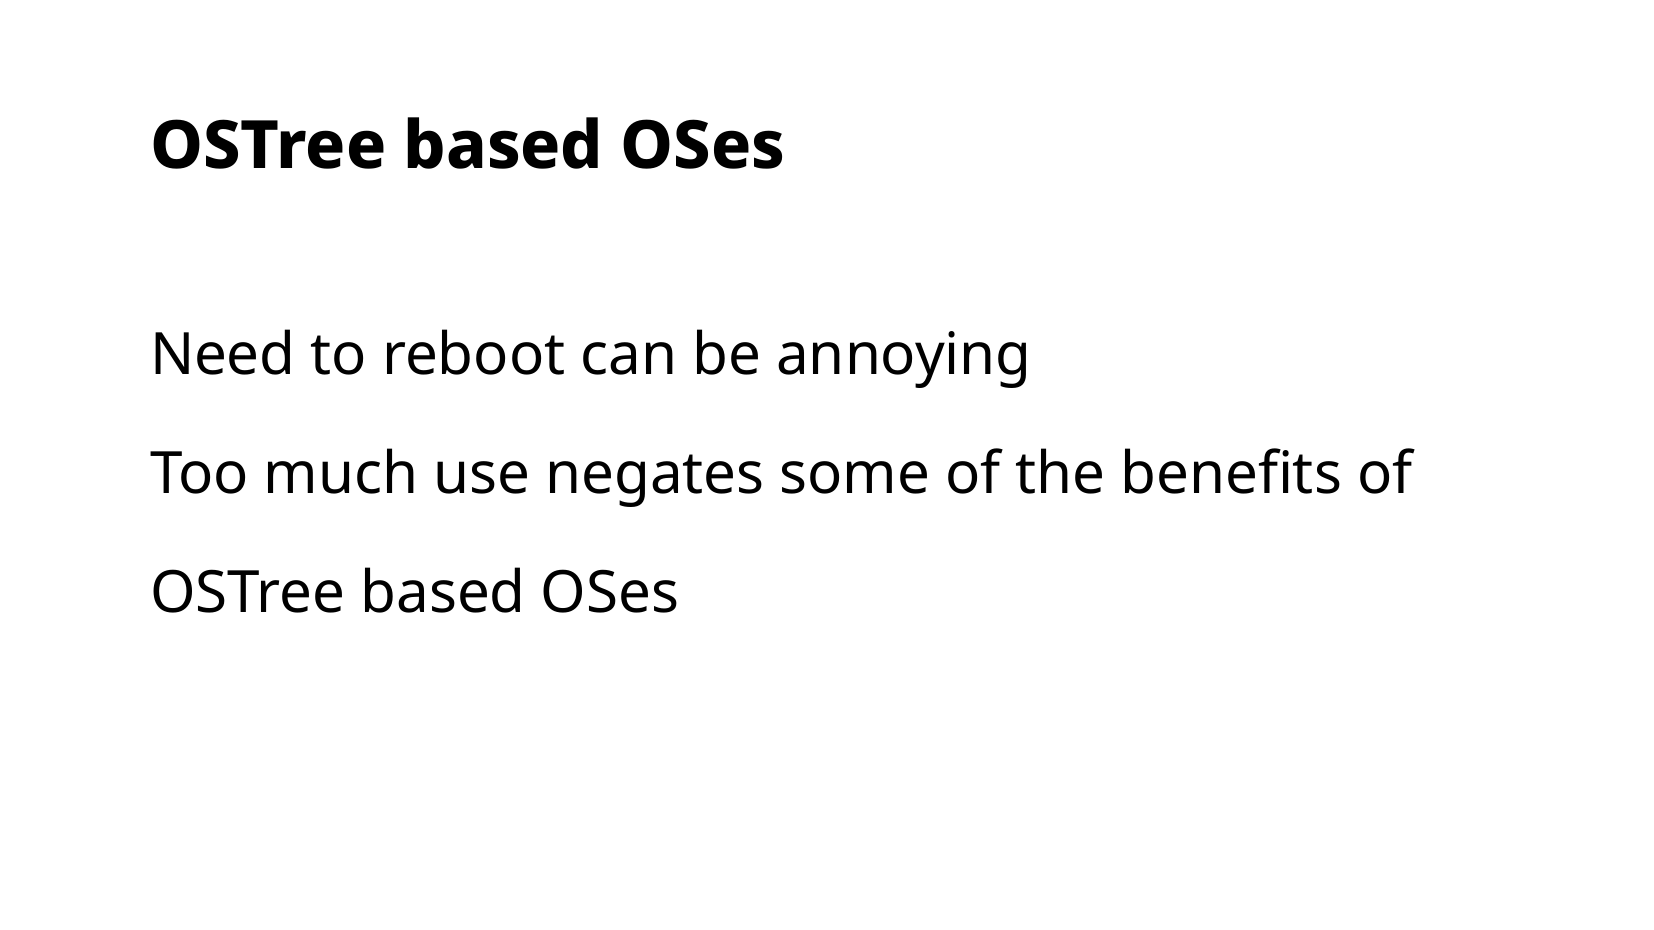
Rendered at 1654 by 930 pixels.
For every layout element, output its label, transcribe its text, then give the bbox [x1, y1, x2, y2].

title OSTree based OSes [150, 107, 1501, 188]
subtitle Need to reboot can be annoying Too much use negates some of the benefits of OSTree based OSes [150, 272, 1501, 812]
